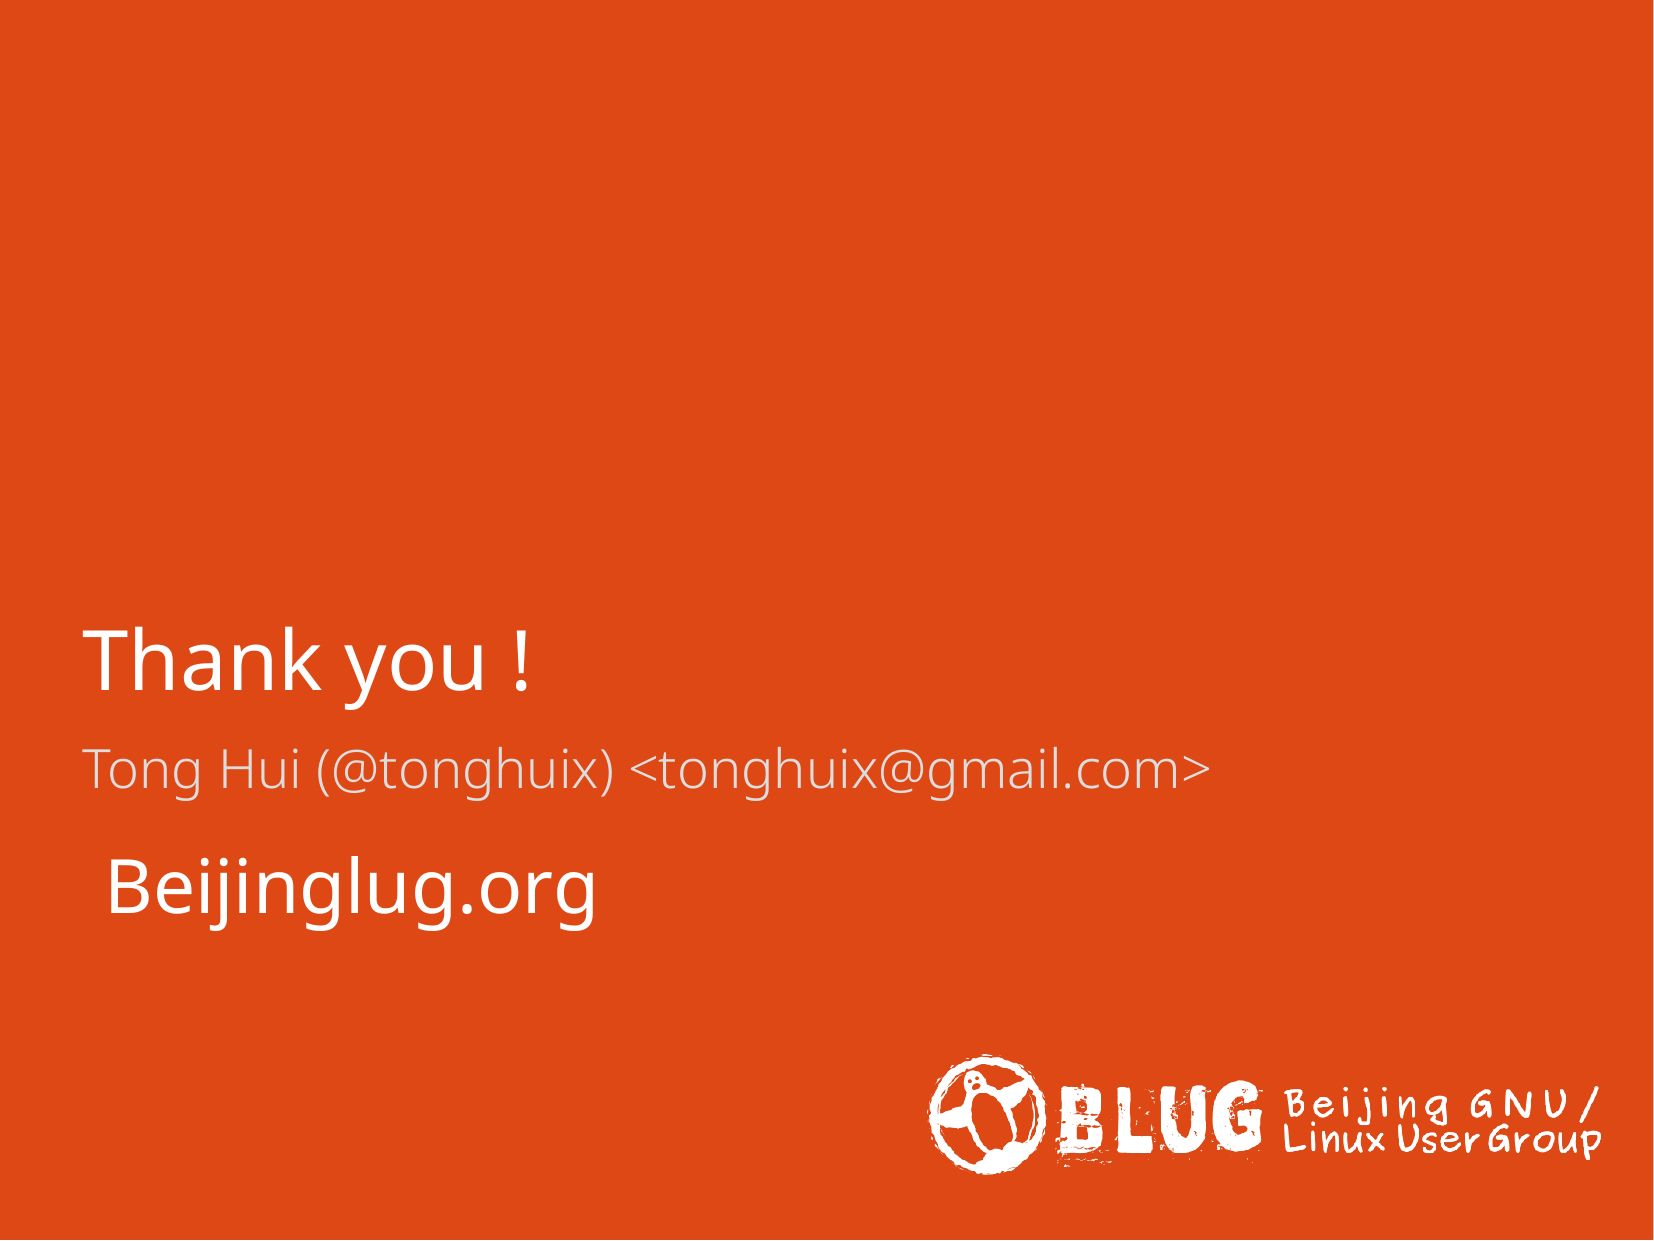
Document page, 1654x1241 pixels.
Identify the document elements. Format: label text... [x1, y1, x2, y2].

text_box Beijinglug.org [89, 826, 733, 952]
picture [927, 1054, 1601, 1175]
subtitle Tong Hui (@tonghuix) <tonghuix@gmail.com> [82, 726, 1571, 810]
title Thank you ! [82, 590, 1571, 726]
